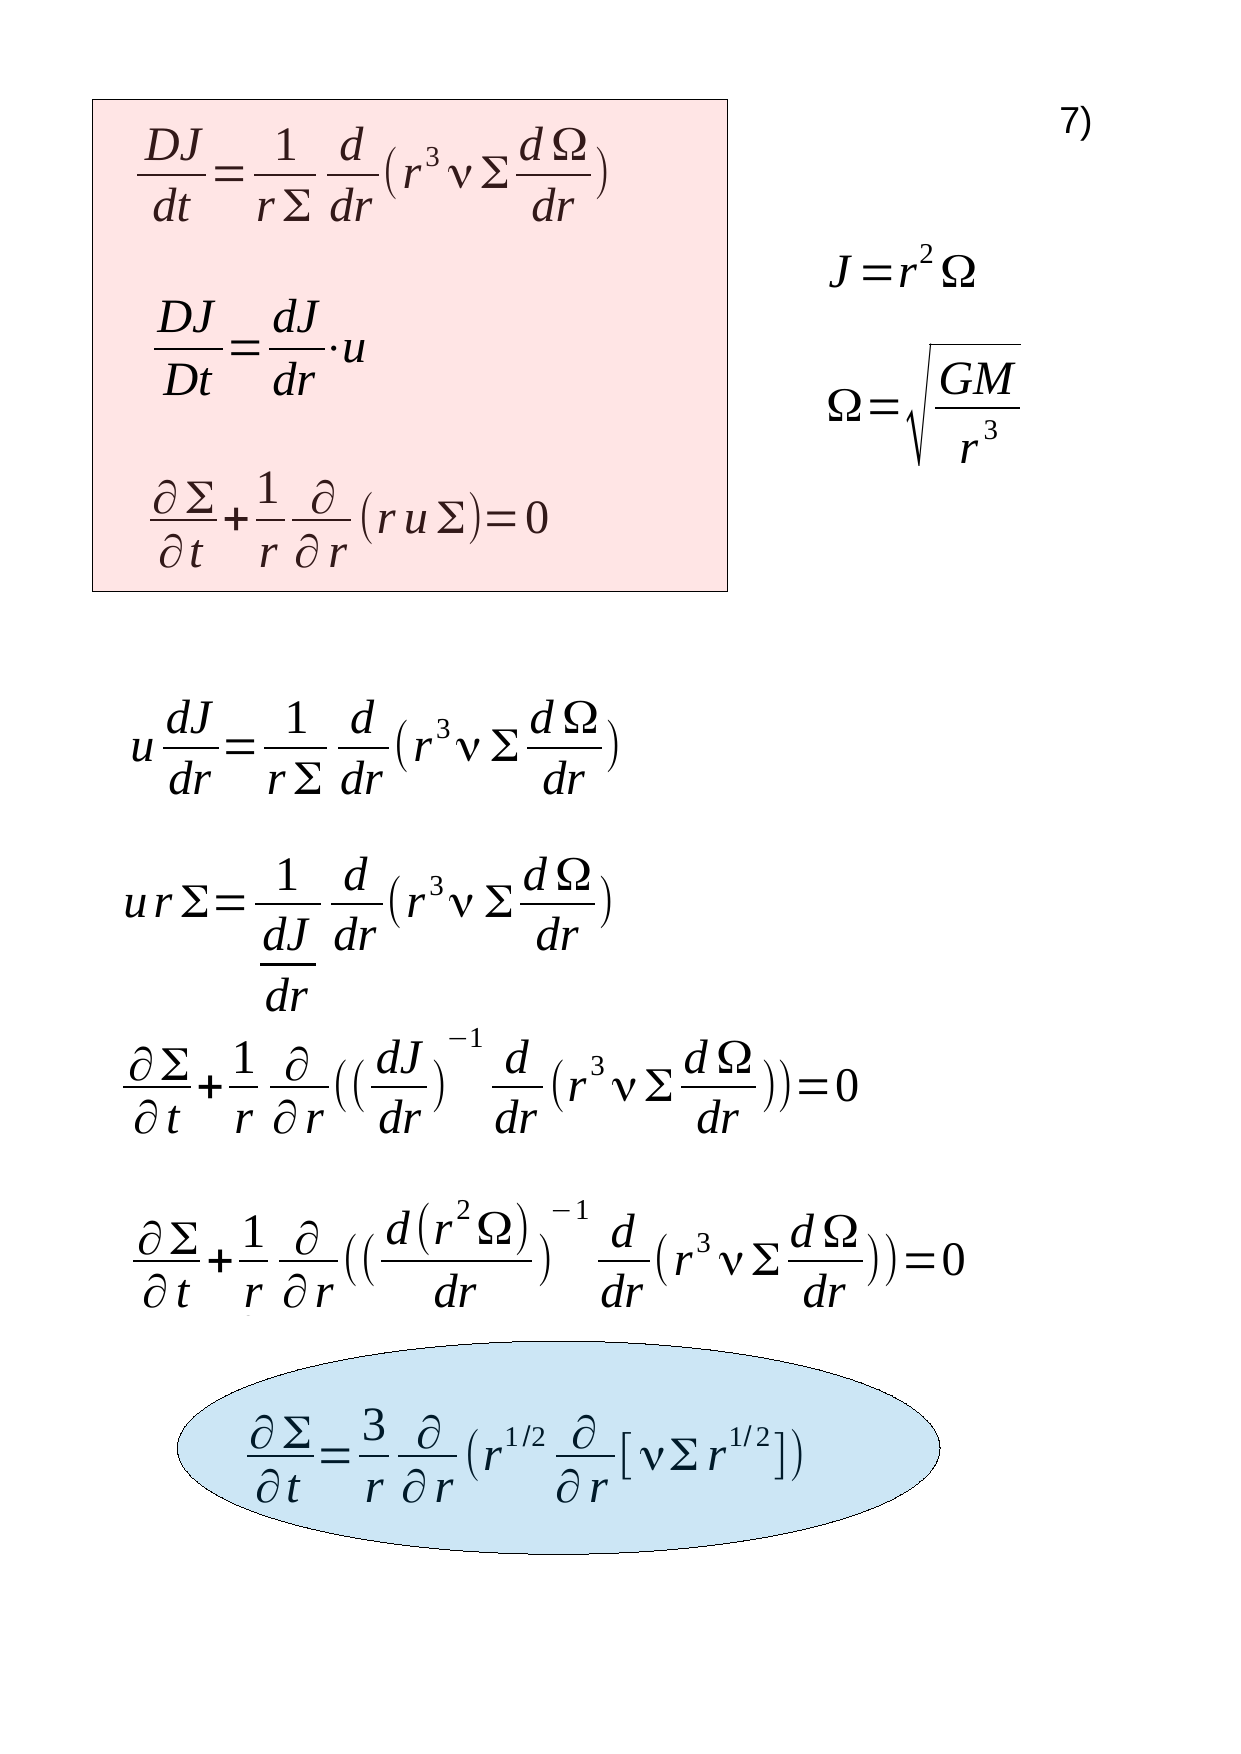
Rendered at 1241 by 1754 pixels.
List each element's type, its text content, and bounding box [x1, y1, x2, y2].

chart [120, 1194, 978, 1319]
text_box [92, 99, 728, 592]
chart [816, 236, 988, 298]
chart [117, 691, 634, 806]
chart [110, 847, 872, 1145]
chart [814, 340, 1036, 473]
chart [231, 1503, 254, 1513]
chart [139, 290, 381, 406]
text_box 7) [1044, 92, 1142, 150]
text_box [177, 1341, 941, 1555]
